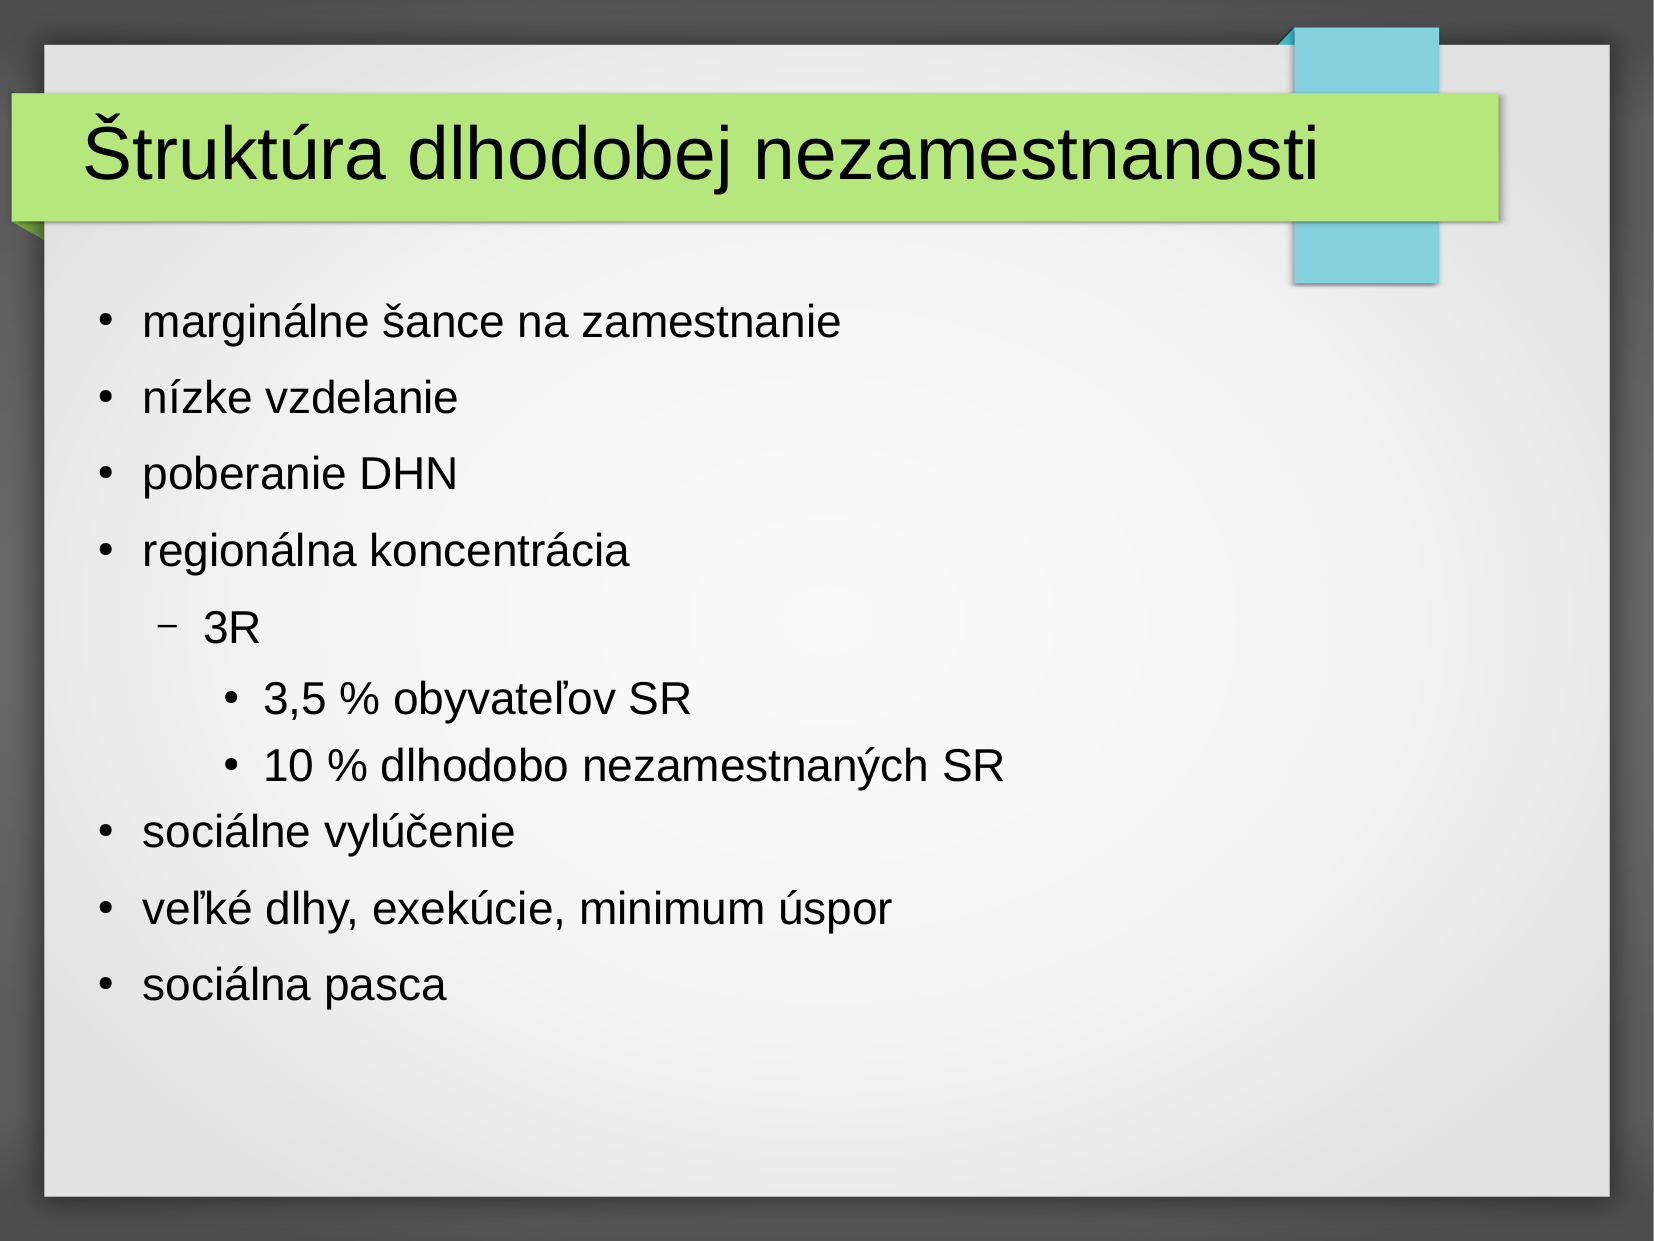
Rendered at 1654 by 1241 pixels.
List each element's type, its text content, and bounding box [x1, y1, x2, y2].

title Štruktúra dlhodobej nezamestnanosti [82, 94, 1418, 213]
list marginálne šance na zamestnanie nízke vzdelanie poberanie DHN regionálna koncentrácia 3R 3,5 % obyvateľov SR 10 % dlhodobo nezamestnaných SR sociálne vylúčenie veľké dlhy, exekúcie, minimum úspor sociálna pasca [82, 295, 1571, 1015]
picture [0, 0, 1654, 1241]
